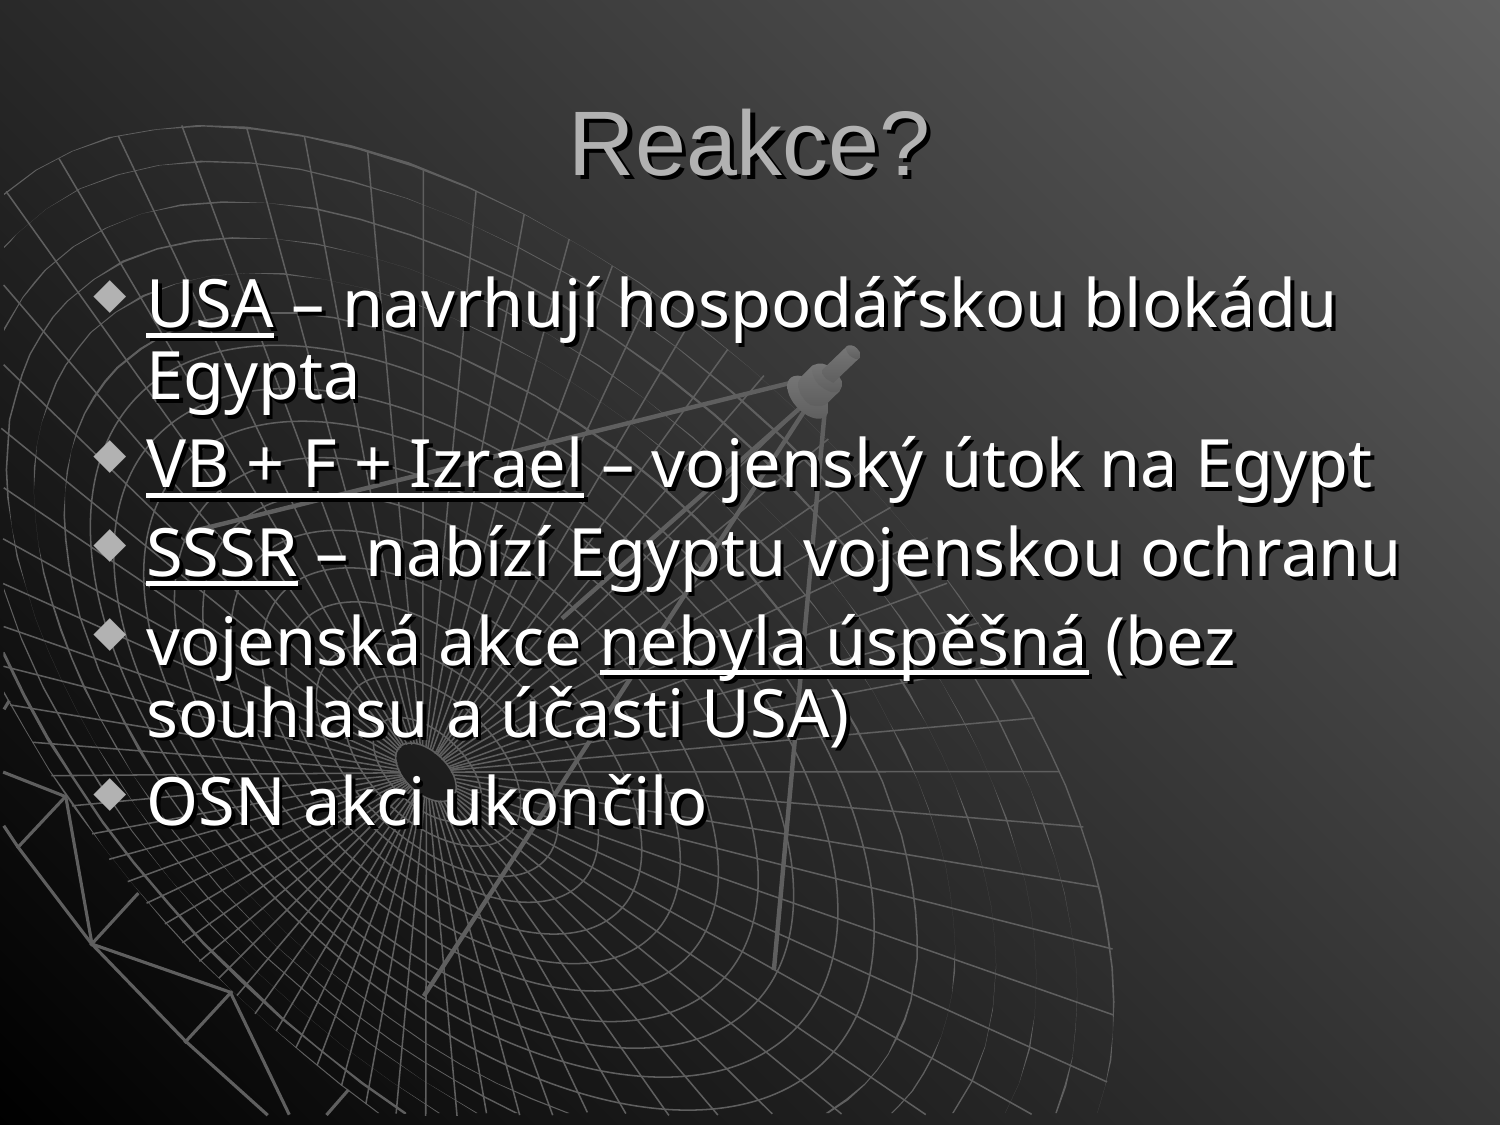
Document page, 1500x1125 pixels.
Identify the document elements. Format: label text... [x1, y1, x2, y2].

list USA – navrhují hospodářskou blokádu Egypta VB + F + Izrael – vojenský útok na Egypt SSSR – nabízí Egyptu vojenskou ochranu vojenská akce nebyla úspěšná (bez souhlasu a účasti USA) OSN akci ukončilo [75, 262, 1426, 1006]
title Reakce? [75, 45, 1426, 233]
